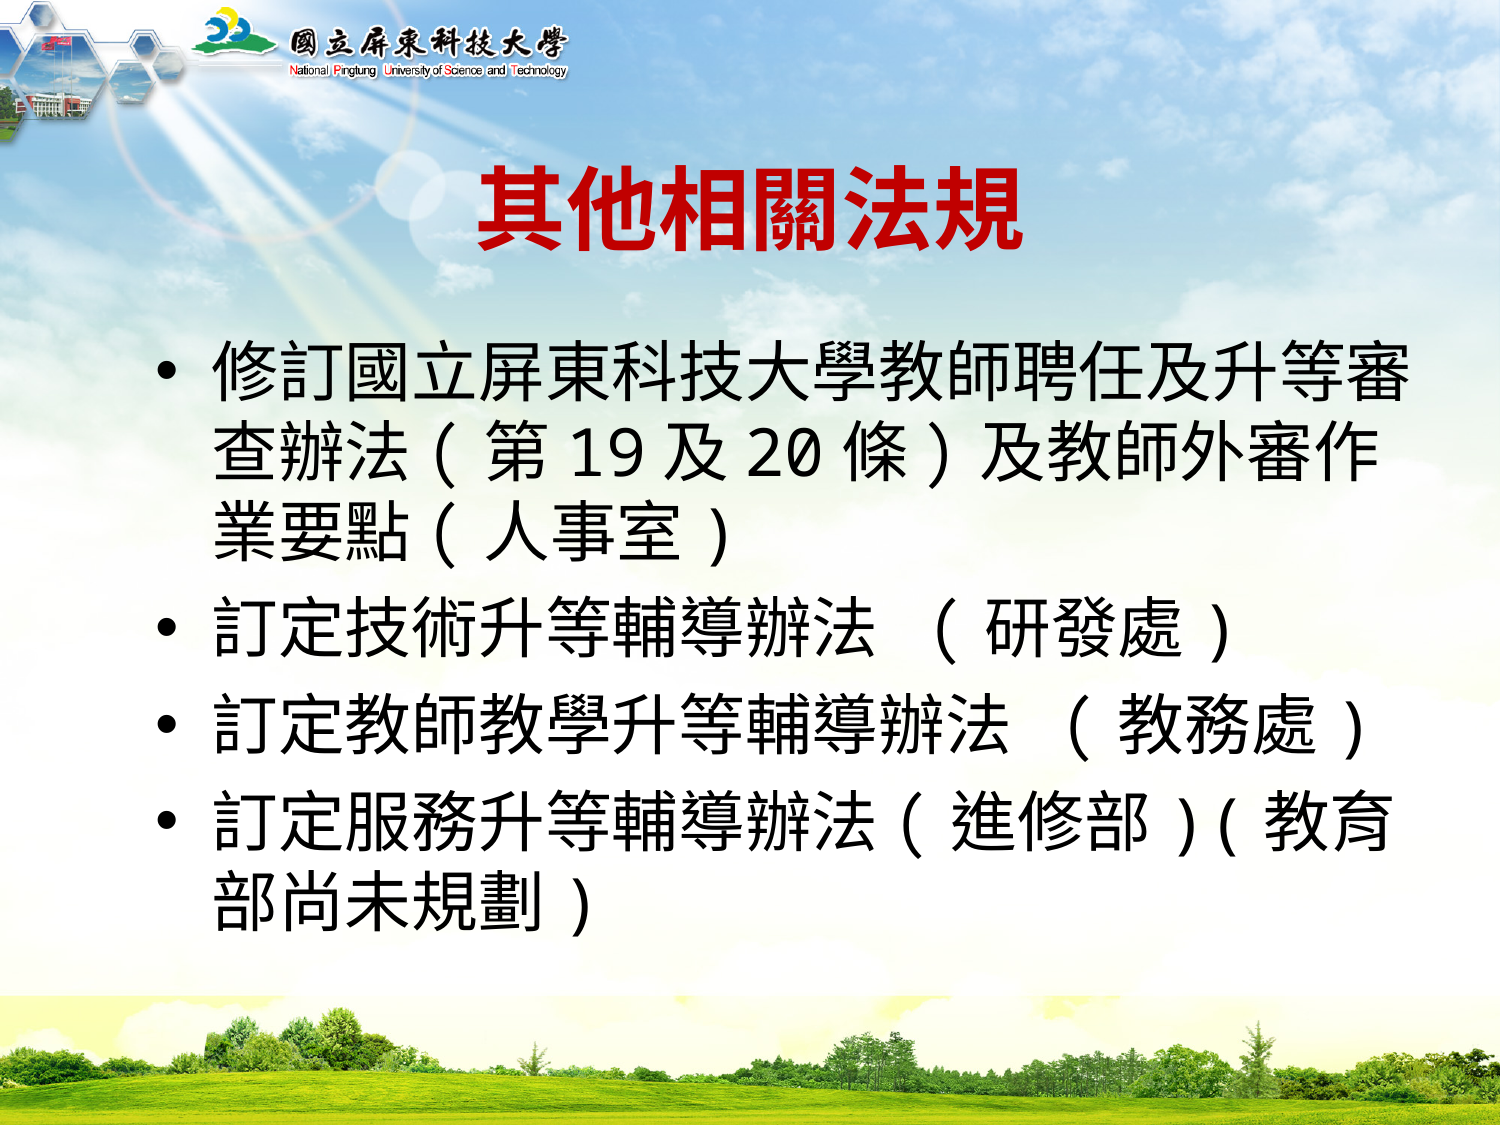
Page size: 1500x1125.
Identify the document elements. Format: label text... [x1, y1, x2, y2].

picture [0, 0, 1500, 1125]
list 修訂國立屏東科技大學教師聘任及升等審查辦法(第19及20條)及教師外審作業要點(人事室) 訂定技術升等輔導辦法 (研發處) 訂定教師教學升等輔導辦法 (教務處) 訂定服務升等輔導辦法(進修部)(教育部尚未規劃) [147, 314, 1436, 1000]
title 其他相關法規 [75, 113, 1426, 302]
